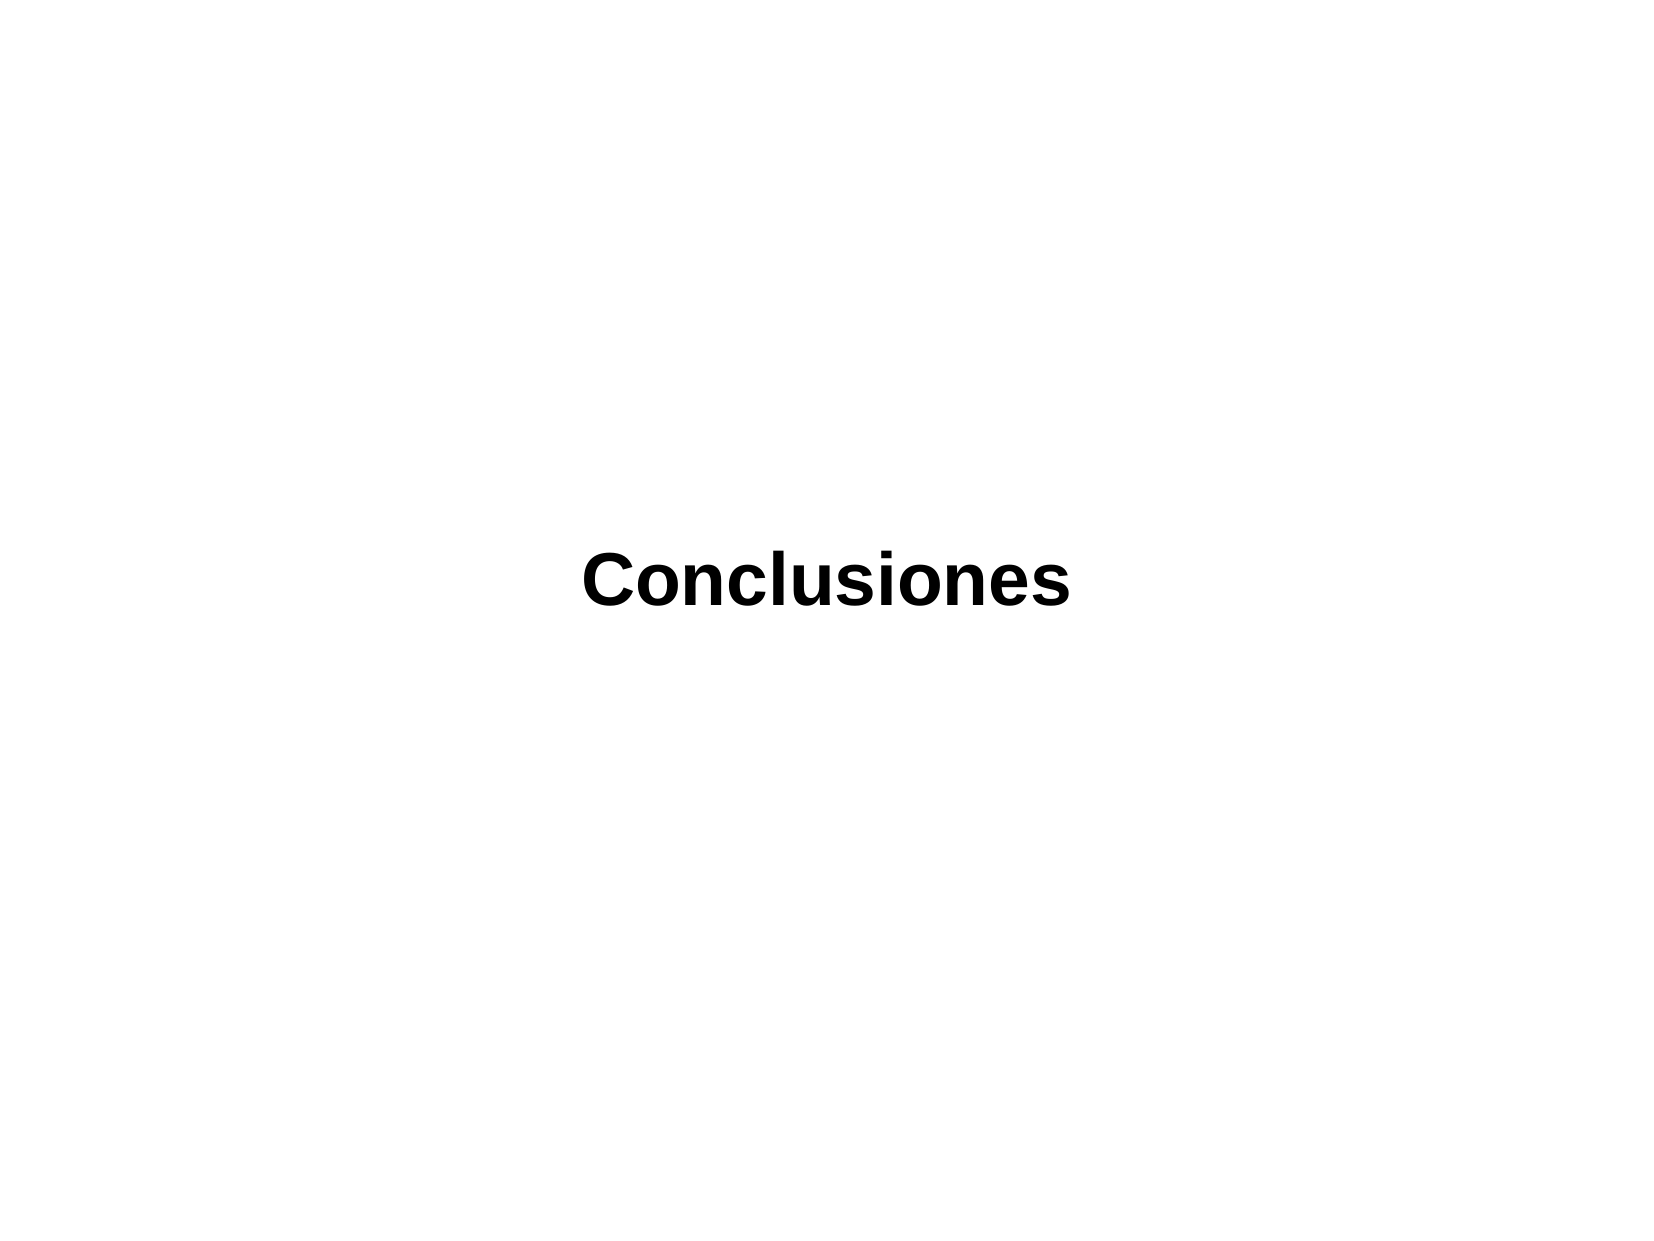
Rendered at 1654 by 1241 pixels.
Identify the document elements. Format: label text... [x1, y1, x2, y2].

subtitle Conclusiones [82, 56, 1571, 1102]
